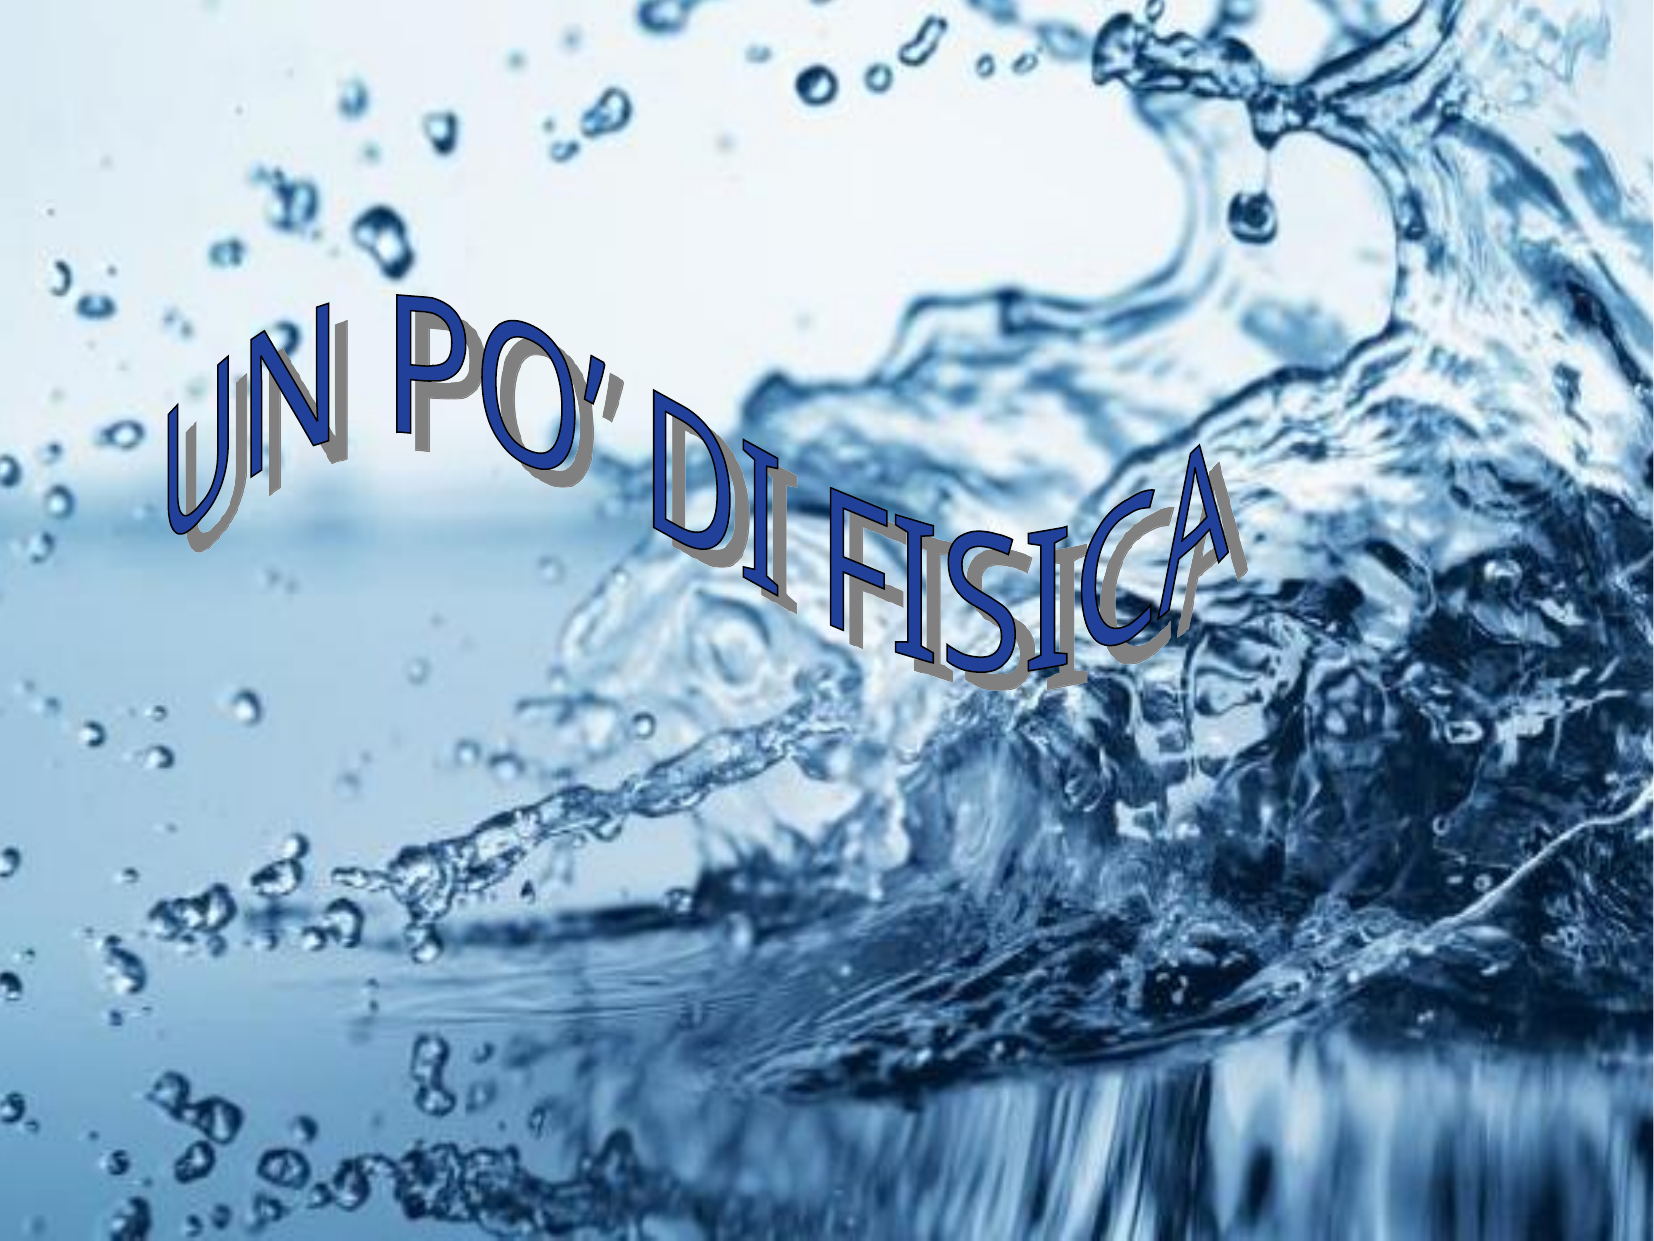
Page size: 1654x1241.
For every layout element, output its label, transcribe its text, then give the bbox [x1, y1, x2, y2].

text_box UN PO’ DI FISICA [743, 439, 778, 596]
text_box UN PO’ DI FISICA [1158, 445, 1229, 619]
text_box UN PO’ DI FISICA [168, 356, 229, 534]
text_box UN PO’ DI FISICA [947, 531, 1016, 673]
text_box UN PO’ DI FISICA [895, 514, 934, 663]
picture [0, 0, 1654, 1241]
text_box UN PO’ DI FISICA [1081, 489, 1155, 646]
text_box UN PO’ DI FISICA [482, 320, 575, 470]
text_box UN PO’ DI FISICA [251, 303, 329, 477]
text_box UN PO’ DI FISICA [830, 487, 887, 631]
text_box UN PO’ DI FISICA [653, 390, 730, 550]
text_box UN PO’ DI FISICA [1028, 526, 1067, 671]
text_box UN PO’ DI FISICA [584, 355, 605, 404]
text_box UN PO’ DI FISICA [396, 294, 466, 434]
